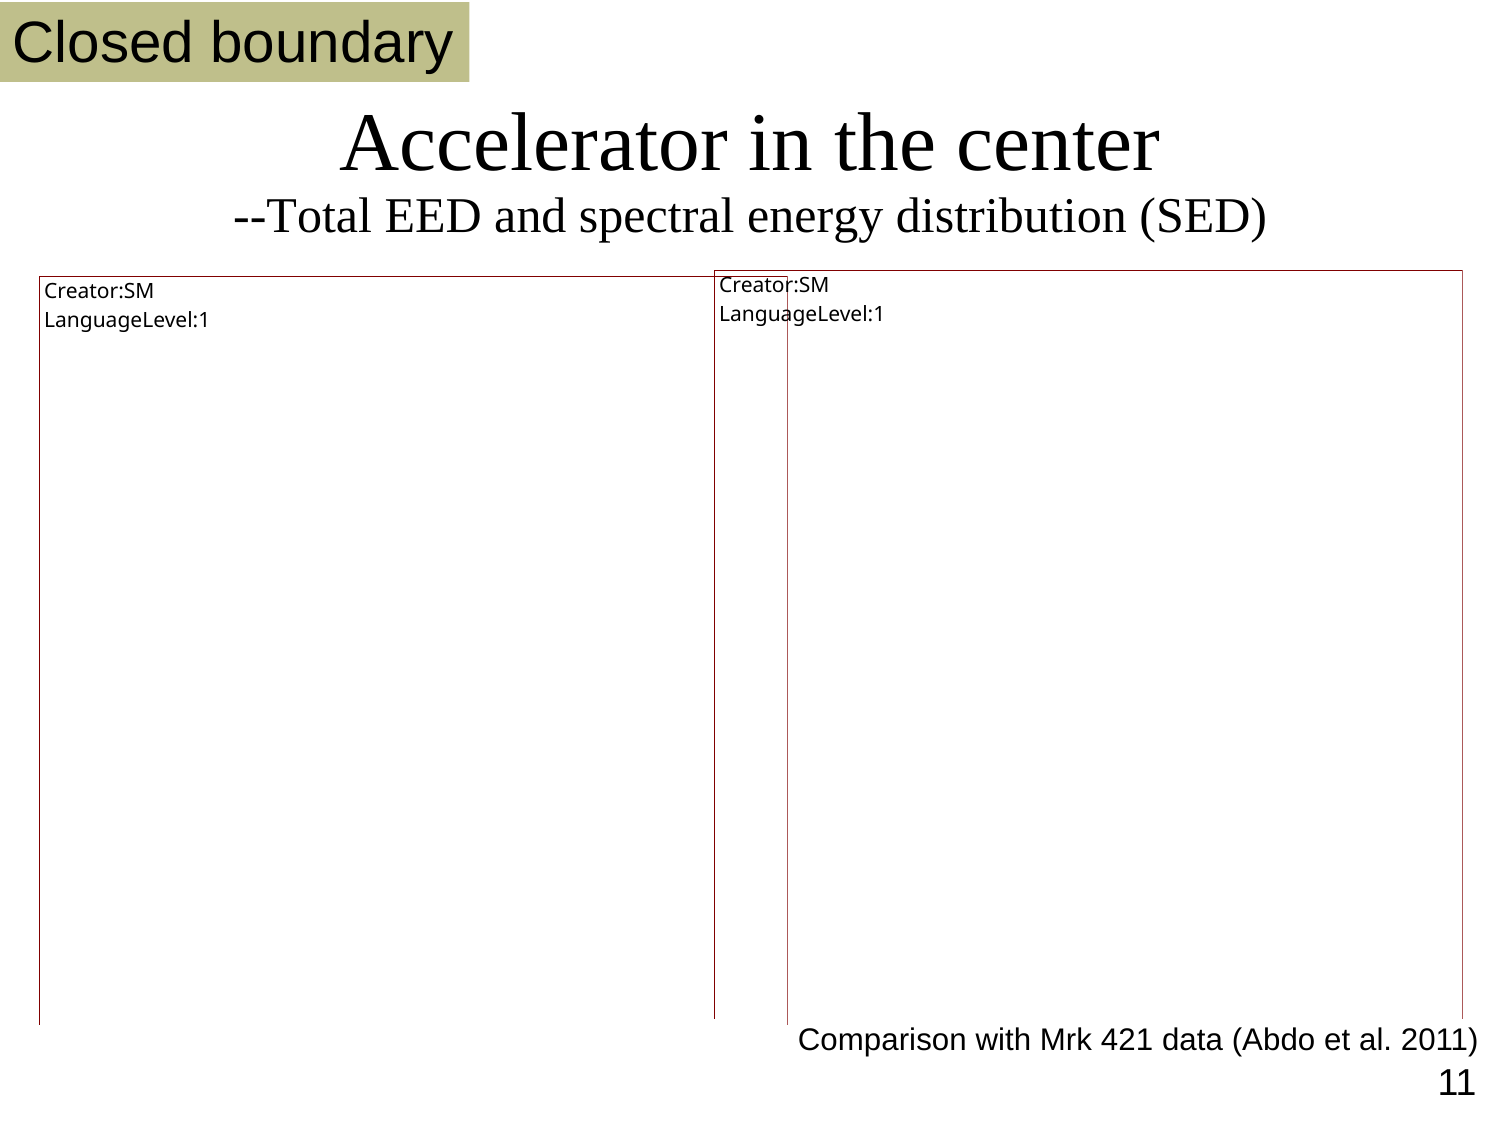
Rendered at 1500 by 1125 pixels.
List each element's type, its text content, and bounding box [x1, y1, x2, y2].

title Accelerator in the center --Total EED and spectral energy distribution (SED) [110, 75, 1392, 264]
text_box Closed boundary [0, 2, 470, 82]
picture [37, 268, 1463, 1025]
text_box <number> [1356, 1054, 1500, 1125]
text_box Comparison with Mrk 421 data (Abdo et al. 2011) [783, 1014, 1496, 1065]
